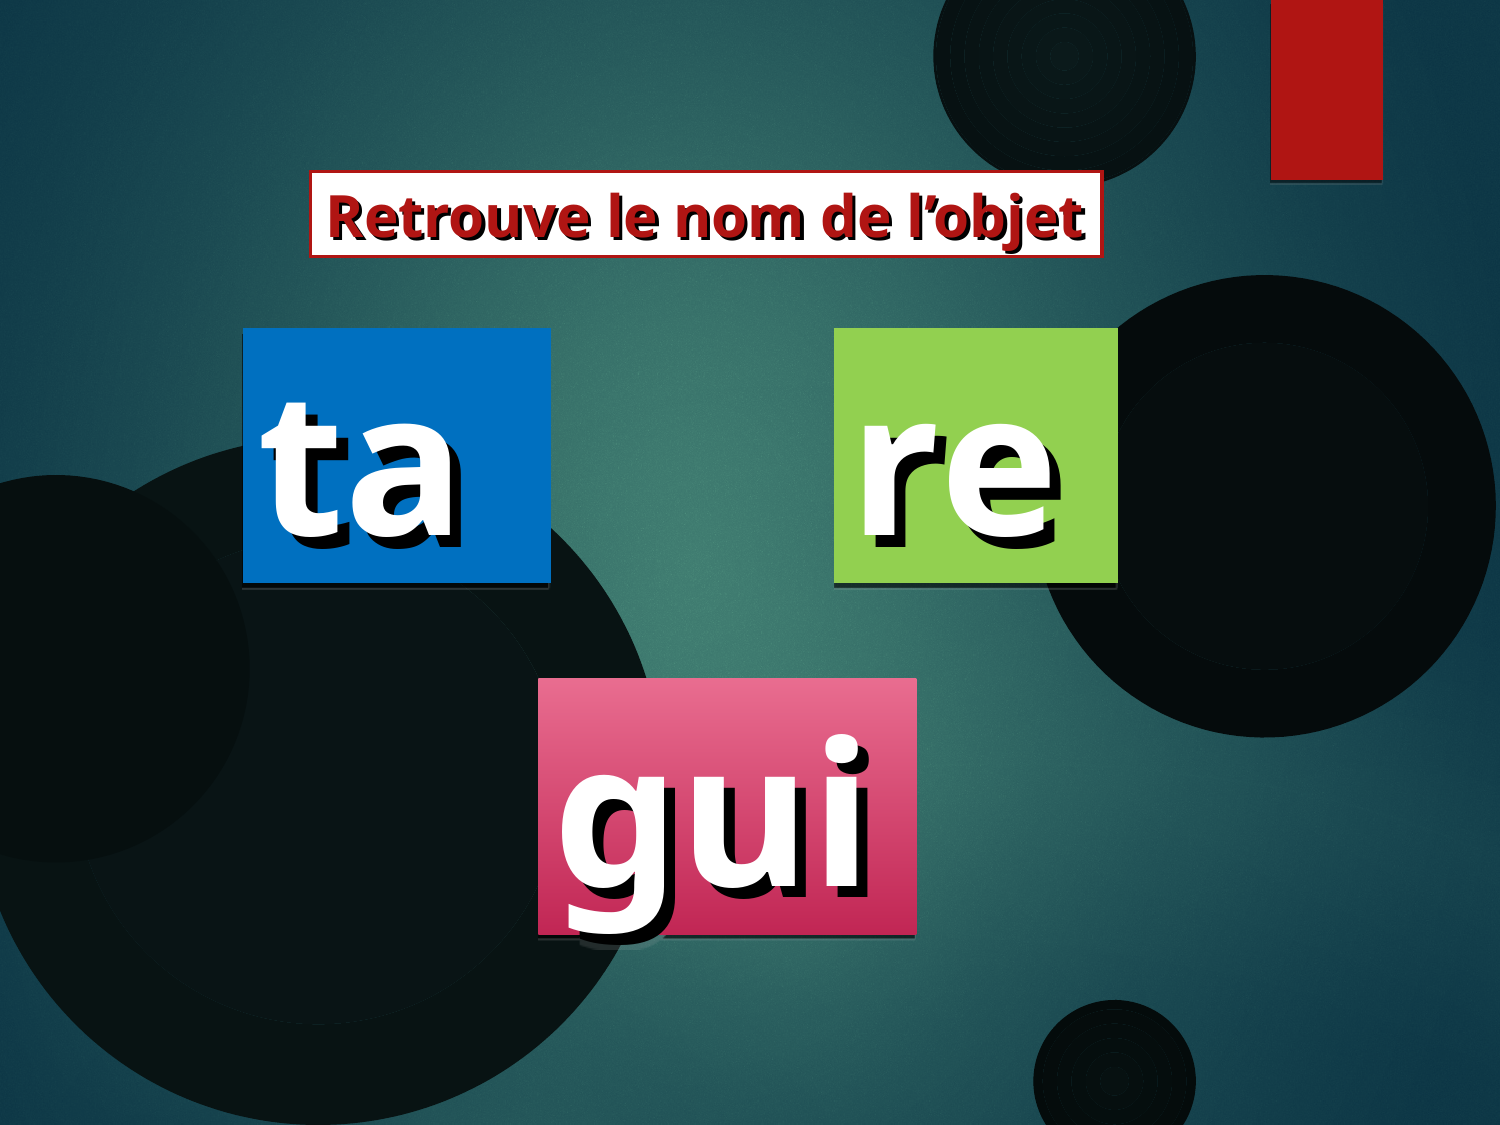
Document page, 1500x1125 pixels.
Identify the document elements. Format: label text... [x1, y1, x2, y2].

text_box Retrouve le nom de l’objet [311, 172, 1102, 257]
text_box re [834, 328, 1118, 583]
text_box ta [243, 328, 551, 583]
text_box gui [603, 810, 636, 865]
text_box gui [538, 679, 916, 934]
